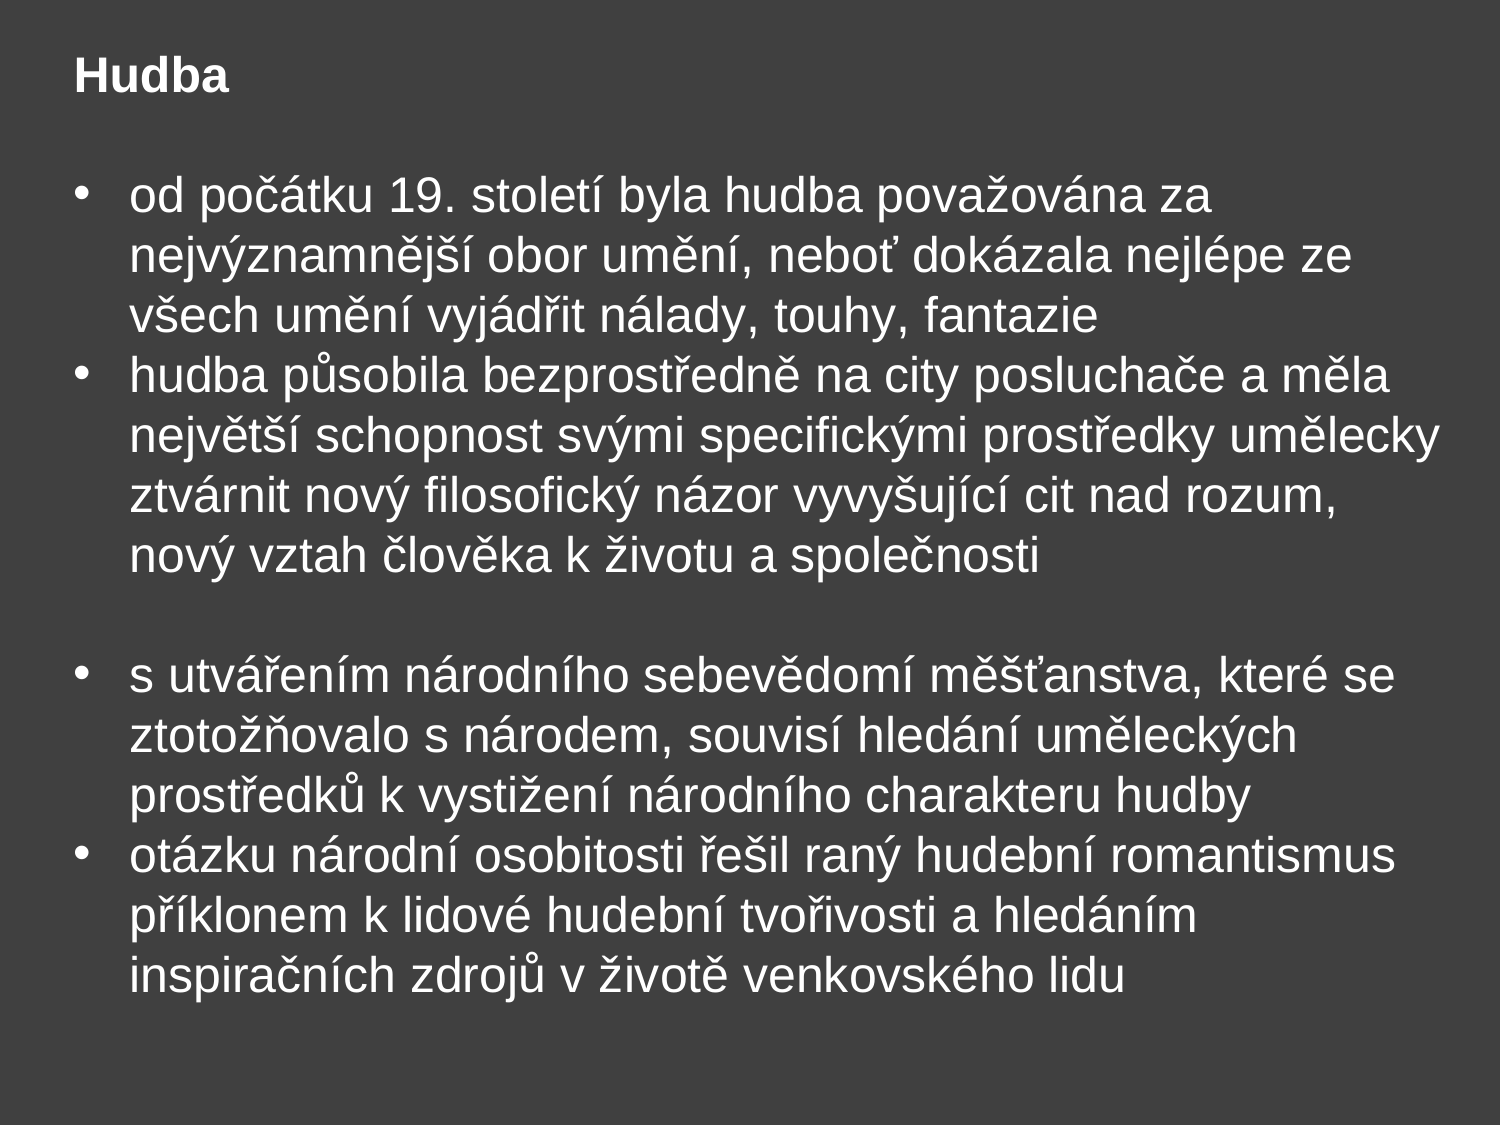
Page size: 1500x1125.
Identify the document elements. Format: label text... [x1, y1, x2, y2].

list Hudba od počátku 19. století byla hudba považována za nejvýznamnější obor umění, neboť dokázala nejlépe ze všech umění vyjádřit nálady, touhy, fantazie hudba působila bezprostředně na city posluchače a měla největší schopnost svými specifickými prostředky umělecky ztvárnit nový filosofický názor vyvyšující cit nad rozum, nový vztah člověka k životu a společnosti s utvářením národního sebevědomí měšťanstva, které se ztotožňovalo s národem, souvisí hledání uměleckých prostředků k vystižení národního charakteru hudby otázku národní osobitosti řešil raný hudební romantismus příklonem k lidové hudební tvořivosti a hledáním inspiračních zdrojů v životě venkovského lidu [58, 35, 1471, 1125]
